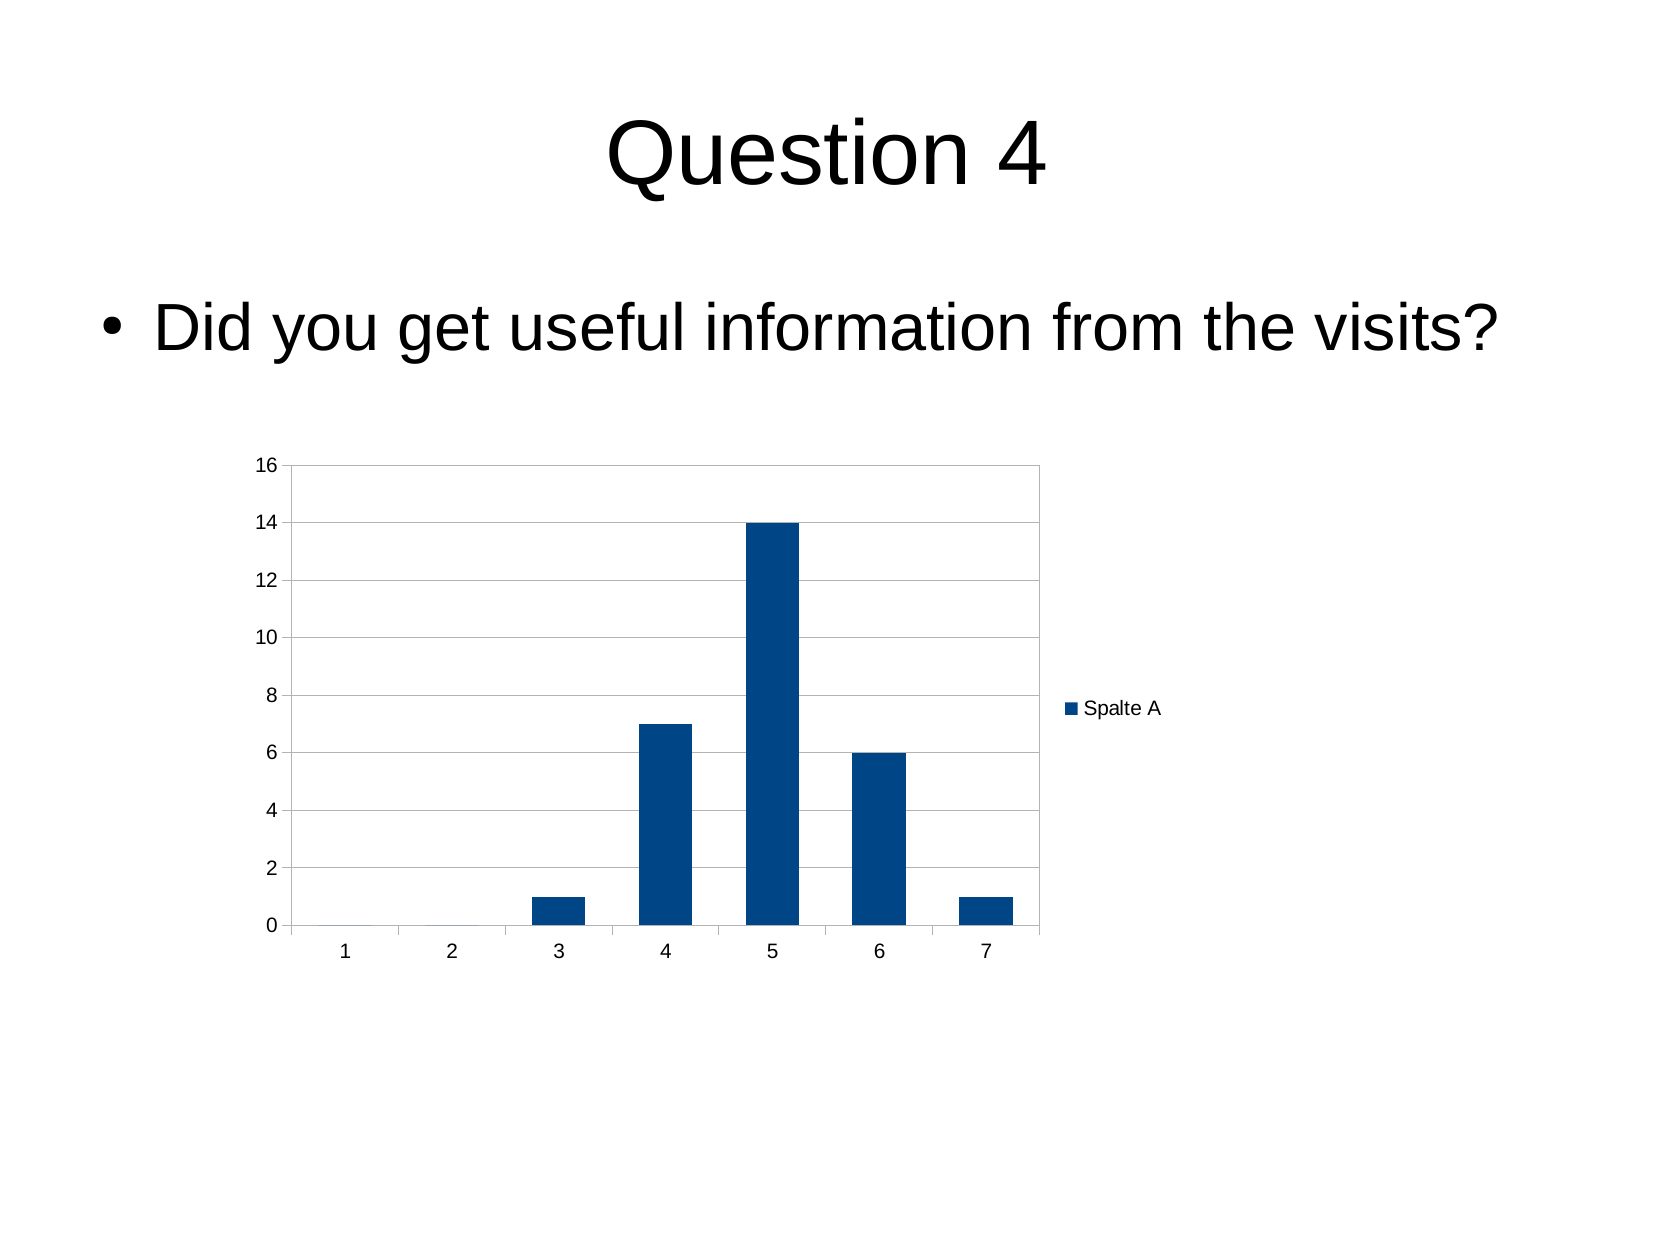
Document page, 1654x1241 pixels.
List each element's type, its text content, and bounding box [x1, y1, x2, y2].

title Question 4 [82, 49, 1571, 257]
list Did you get useful information from the visits? [82, 290, 1571, 1010]
chart [236, 442, 1182, 975]
